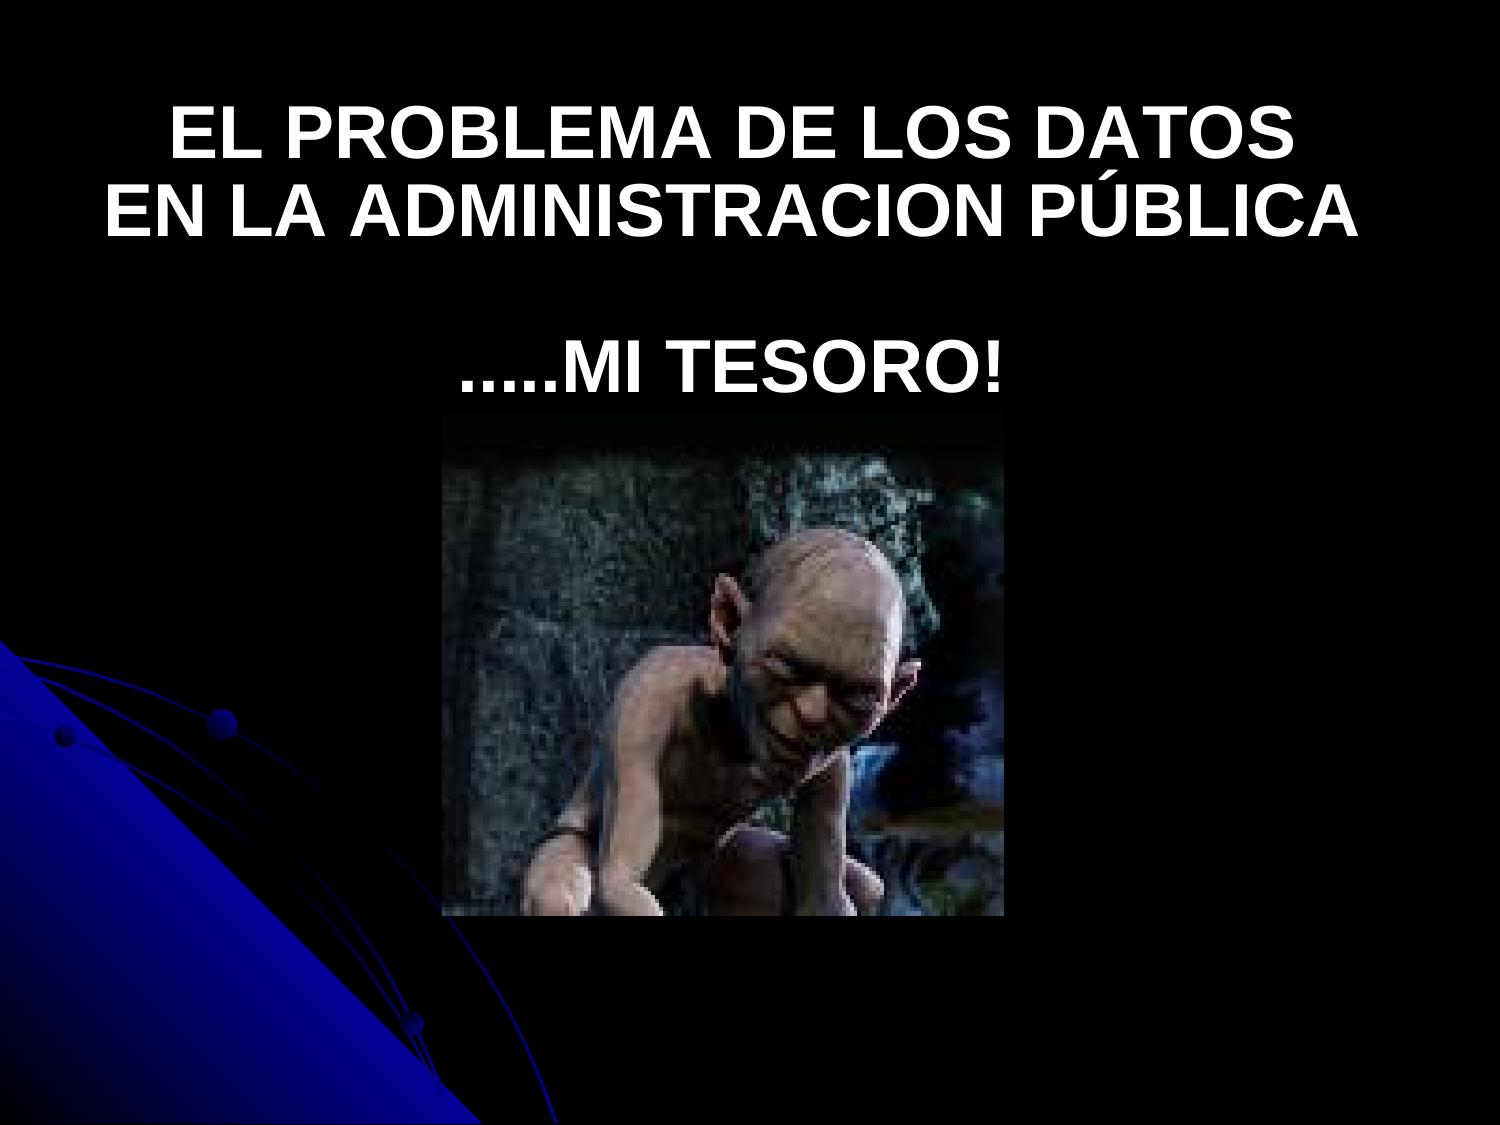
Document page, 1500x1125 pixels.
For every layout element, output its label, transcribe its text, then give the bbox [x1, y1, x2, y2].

picture [442, 413, 1004, 916]
text_box EL PROBLEMA DE LOS DATOS EN LA ADMINISTRACION PÚBLICA .....MI TESORO! [88, 88, 1377, 422]
